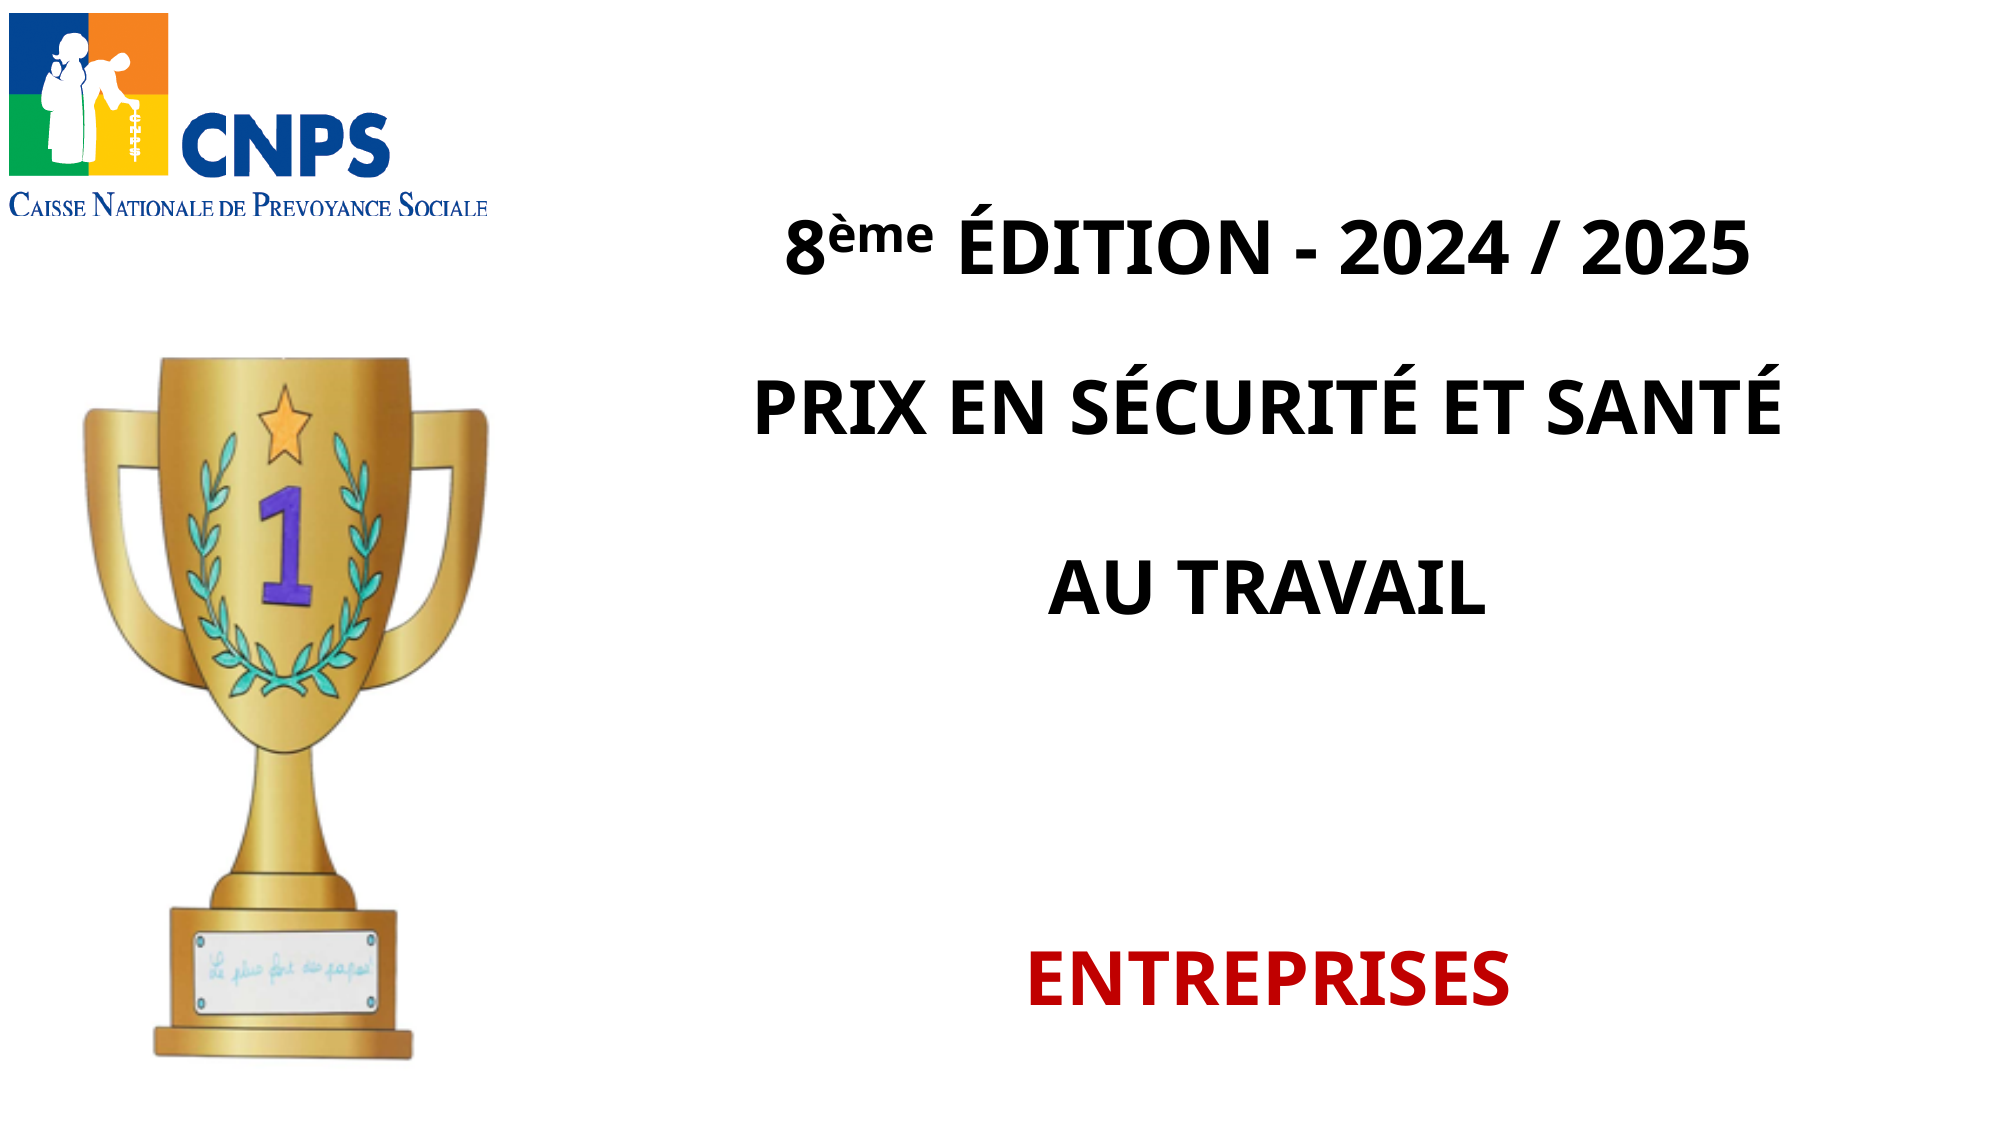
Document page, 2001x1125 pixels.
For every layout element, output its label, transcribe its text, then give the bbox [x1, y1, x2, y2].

text_box ENTREPRISES [750, 890, 1788, 1061]
picture [9, 13, 487, 216]
picture [48, 325, 525, 1080]
title 8ème ÉDITION - 2024 / 2025 PRIX EN SÉCURITÉ ET SANTÉ AU TRAVAIL [569, 126, 1968, 703]
